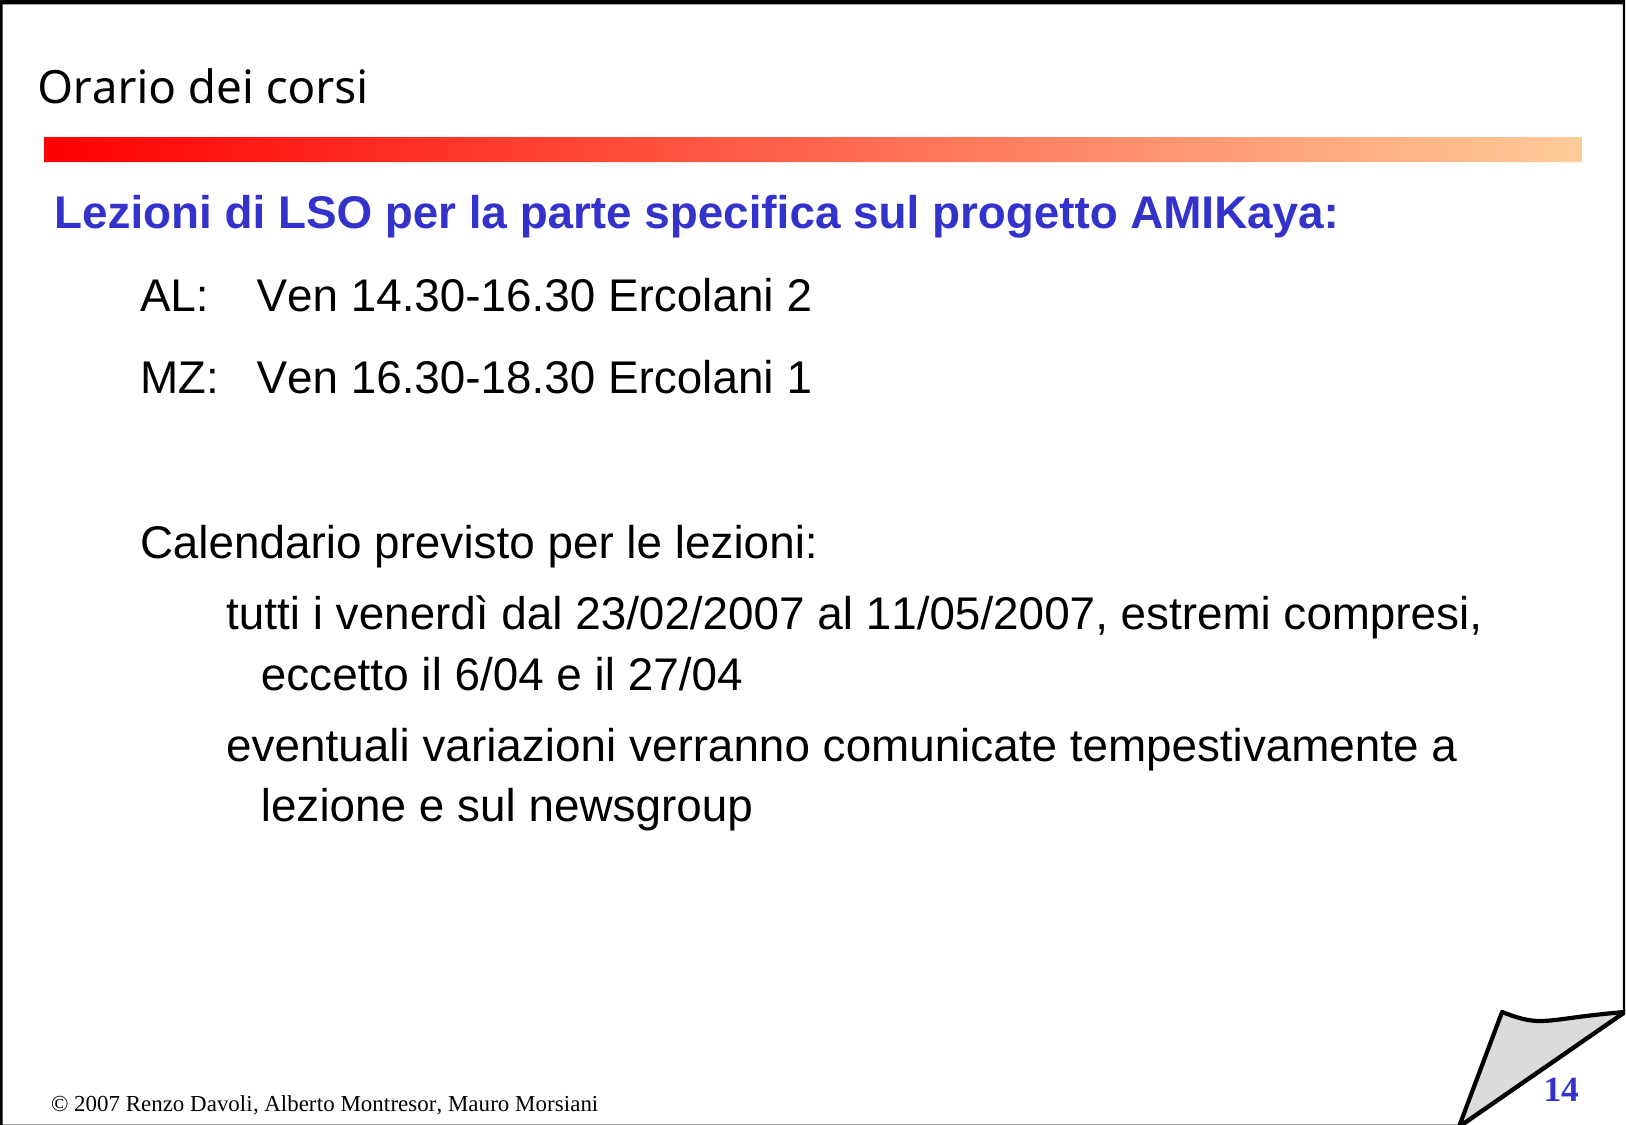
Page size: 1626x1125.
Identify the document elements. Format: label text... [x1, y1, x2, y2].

list Lezioni di LSO per la parte specifica sul progetto AMIKaya: AL: Ven 14.30-16.30 Ercolani 2 MZ: Ven 16.30-18.30 Ercolani 1 Calendario previsto per le lezioni: tutti i venerdì dal 23/02/2007 al 11/05/2007, estremi compresi, eccetto il 6/04 e il 27/04 eventuali variazioni verranno comunicate tempestivamente a lezione e sul newsgroup [54, 187, 1571, 998]
title Orario dei corsi [37, 44, 1588, 131]
